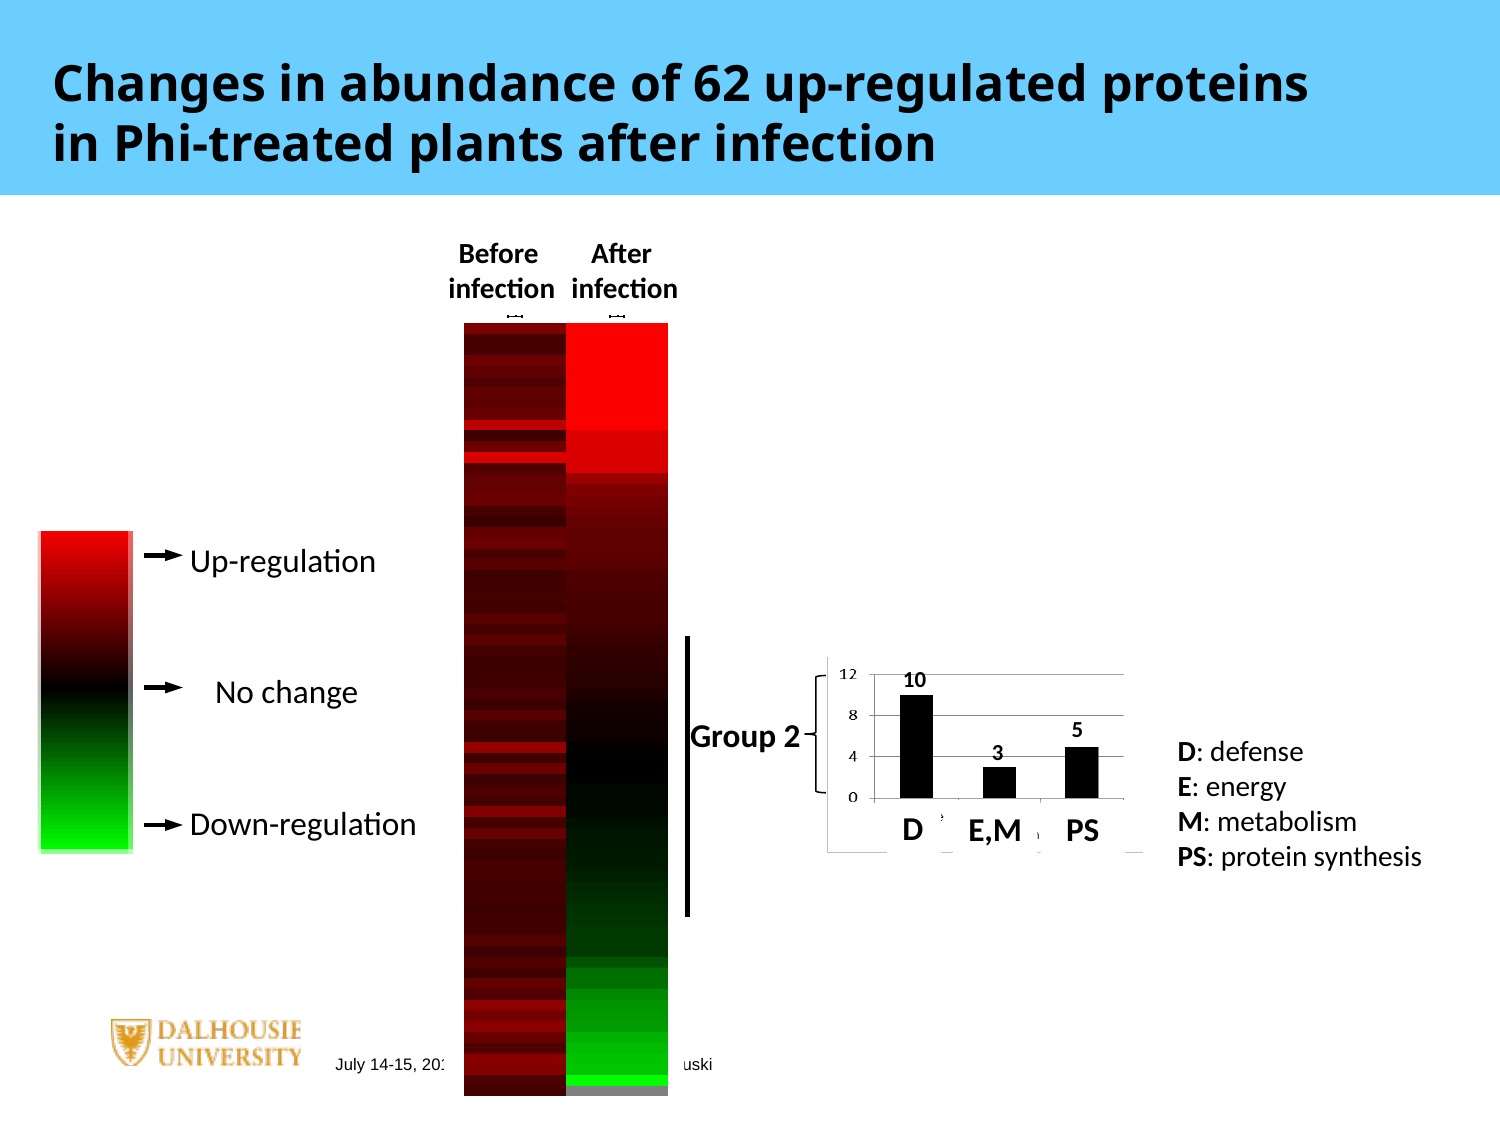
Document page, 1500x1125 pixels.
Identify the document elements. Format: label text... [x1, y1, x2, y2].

text_box 3 [976, 729, 1019, 773]
picture [444, 315, 685, 1096]
text_box E,M [953, 800, 1038, 856]
text_box PS [1040, 800, 1126, 856]
text_box Group 2 [675, 706, 815, 763]
title Changes in abundance of 62 up-regulated proteins in Phi-treated plants after infection [37, 43, 1463, 232]
text_box Before infection [431, 226, 555, 313]
text_box D: defense E: energy M: metabolism PS: protein synthesis [1162, 725, 1440, 882]
text_box Down-regulation [174, 794, 436, 851]
text_box After infection [555, 226, 695, 313]
picture [819, 649, 1151, 860]
text_box No change [199, 662, 376, 719]
picture [37, 531, 136, 863]
text_box 5 [1056, 707, 1099, 751]
text_box Up-regulation [174, 531, 395, 588]
text_box 10 [888, 657, 942, 701]
text_box D [887, 800, 942, 856]
